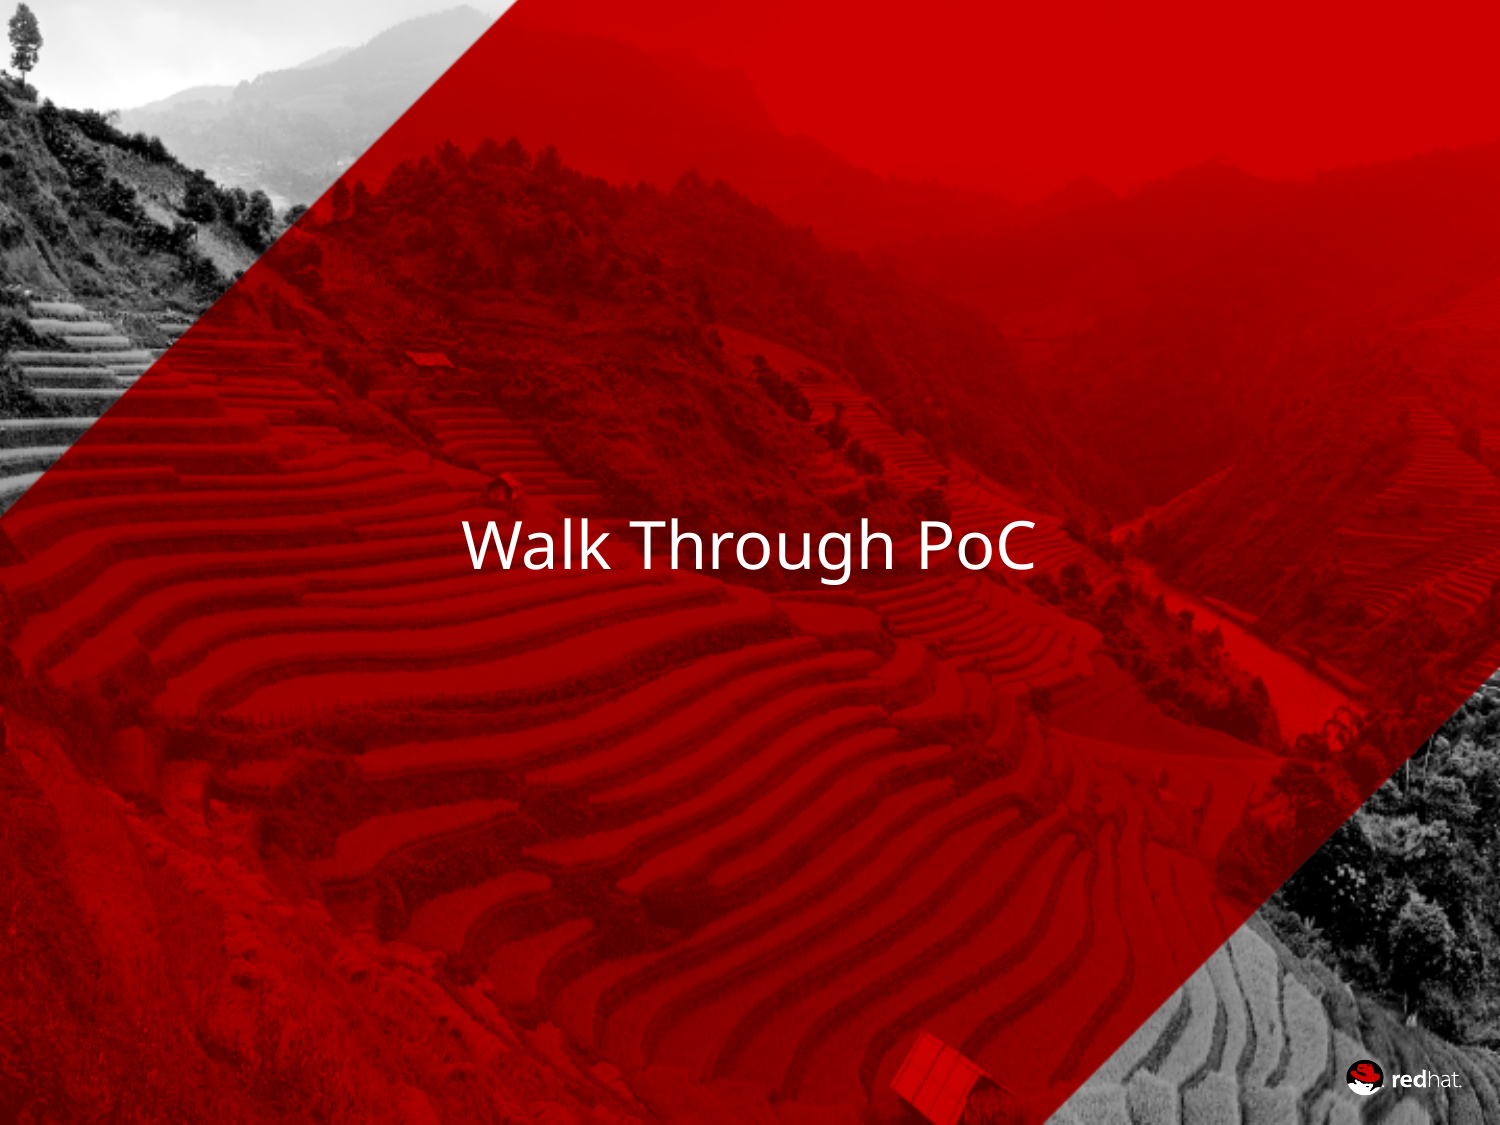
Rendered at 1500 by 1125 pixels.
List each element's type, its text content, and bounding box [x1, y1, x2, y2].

picture [0, 0, 1500, 1125]
title Walk Through PoC [112, 450, 1388, 638]
